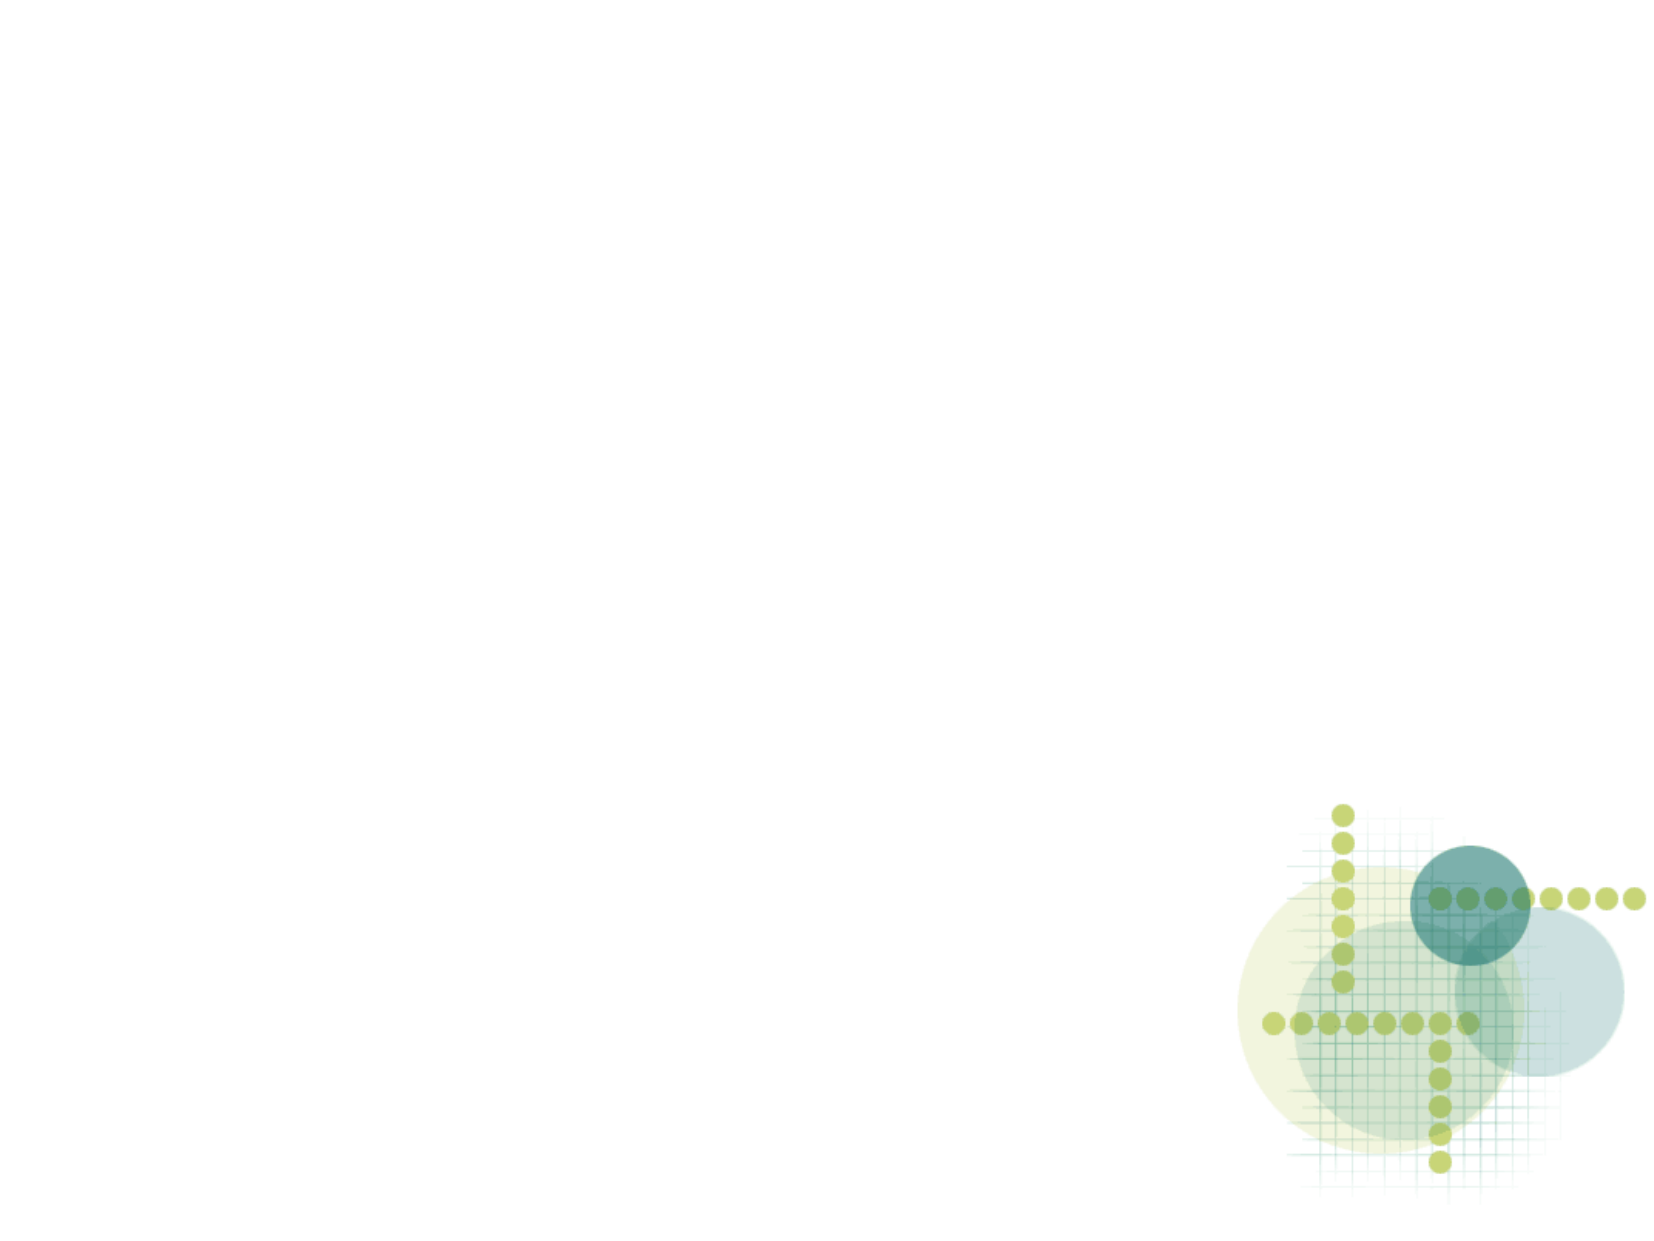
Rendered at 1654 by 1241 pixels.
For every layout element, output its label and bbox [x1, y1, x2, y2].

picture [1224, 792, 1654, 1211]
